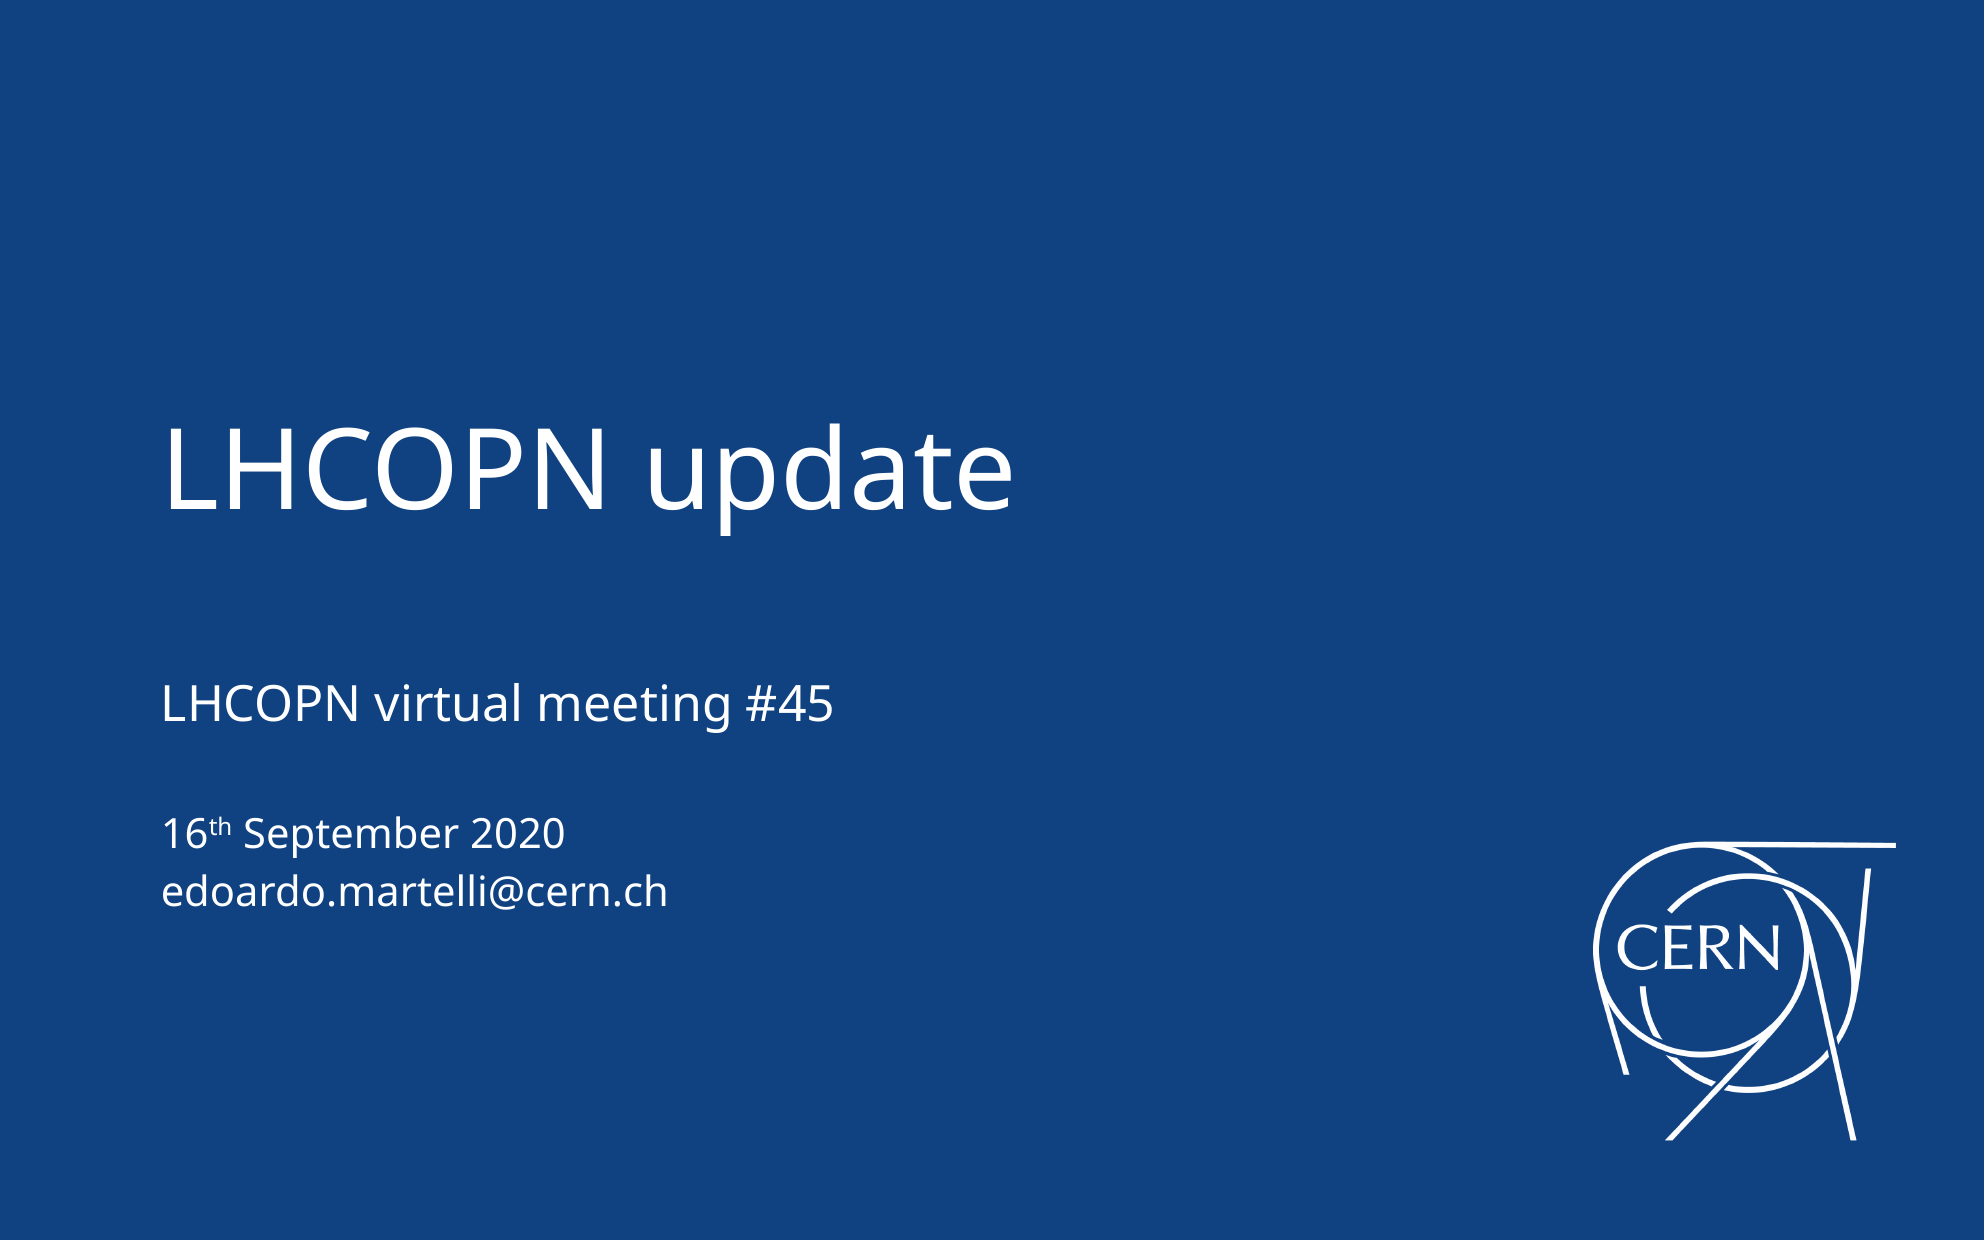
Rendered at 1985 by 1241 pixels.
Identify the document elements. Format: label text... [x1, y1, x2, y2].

title LHCOPN update LHCOPN virtual meeting #45 16th September 2020 edoardo.martelli@cern.ch [160, 326, 1849, 981]
picture [1593, 840, 1896, 1142]
